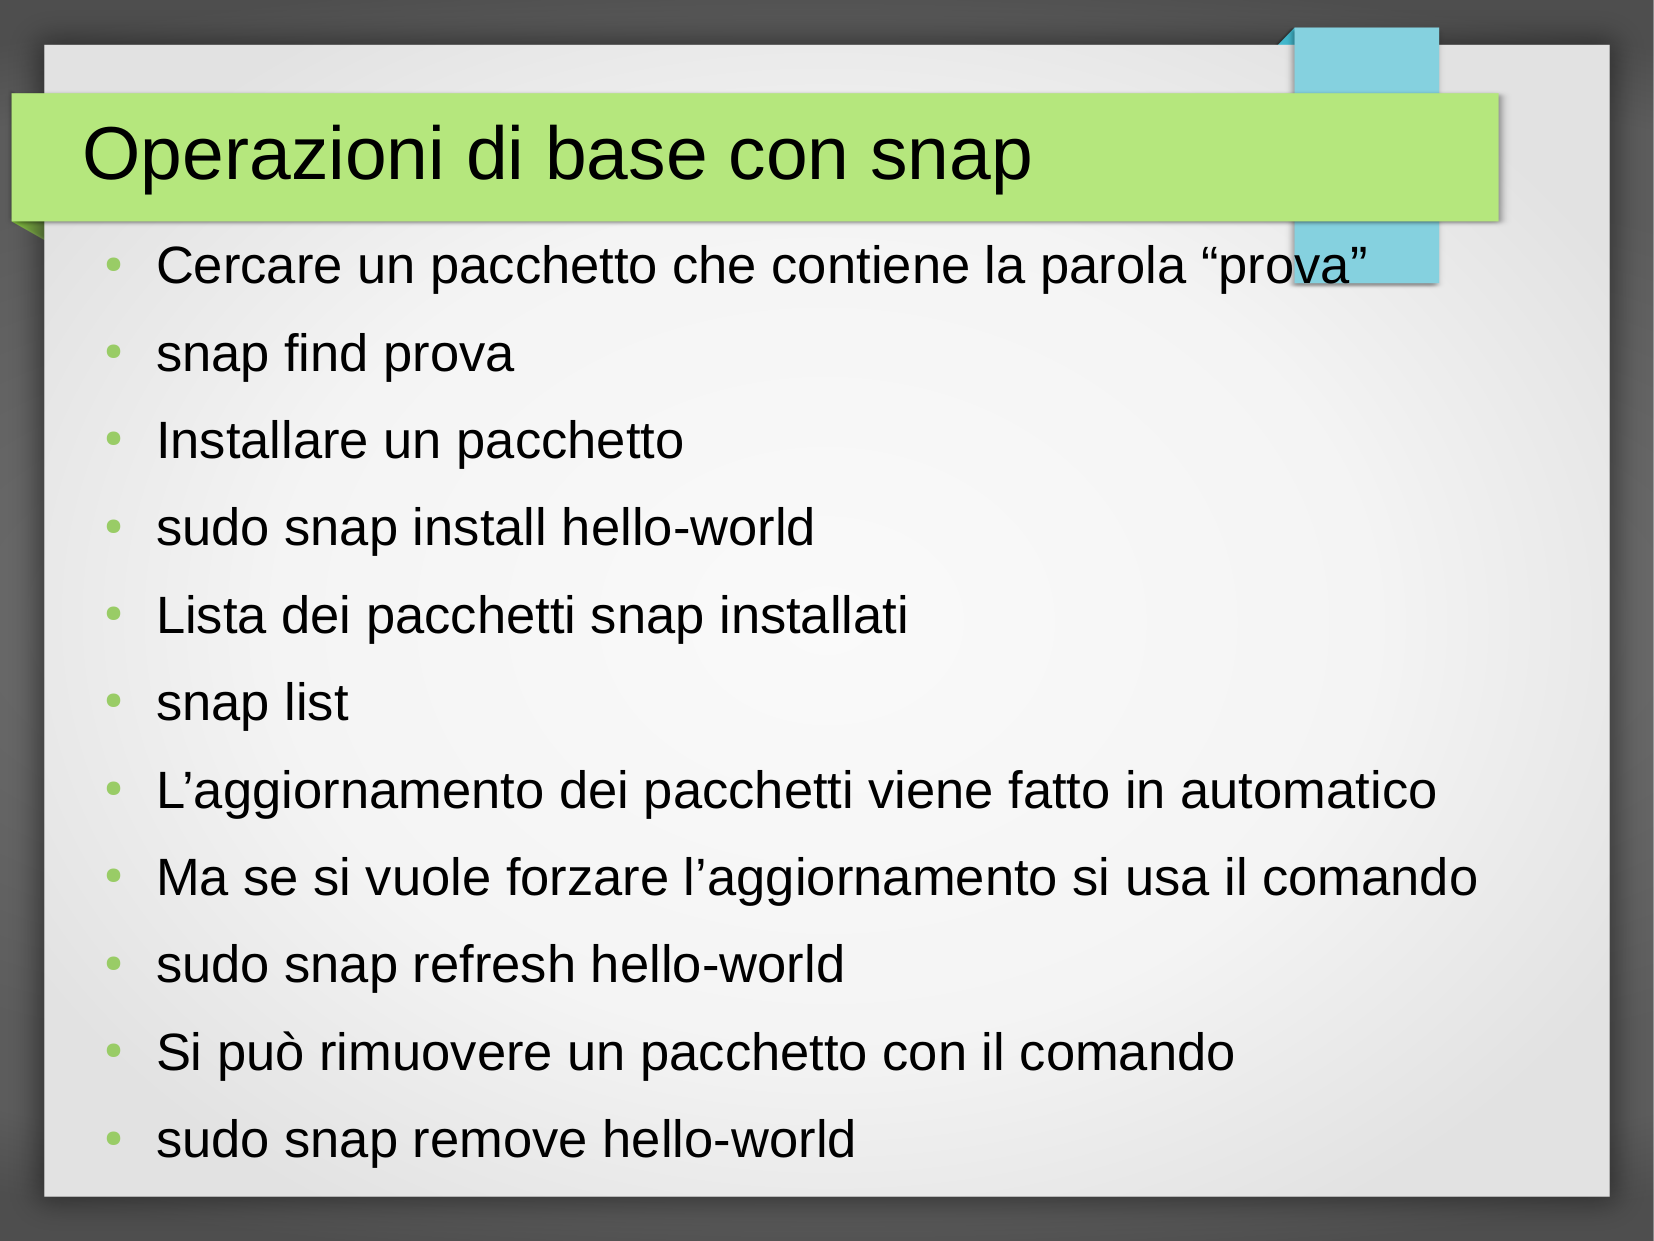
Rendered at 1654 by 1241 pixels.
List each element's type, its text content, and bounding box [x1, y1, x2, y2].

picture [0, 0, 1654, 1241]
title Operazioni di base con snap [82, 94, 1264, 213]
list Cercare un pacchetto che contiene la parola “prova” snap find prova Installare un pacchetto sudo snap install hello-world Lista dei pacchetti snap installati snap list L’aggiornamento dei pacchetti viene fatto in automatico Ma se si vuole forzare l’aggiornamento si usa il comando sudo snap refresh hello-world Si può rimuovere un pacchetto con il comando sudo snap remove hello-world [87, 236, 1576, 1170]
